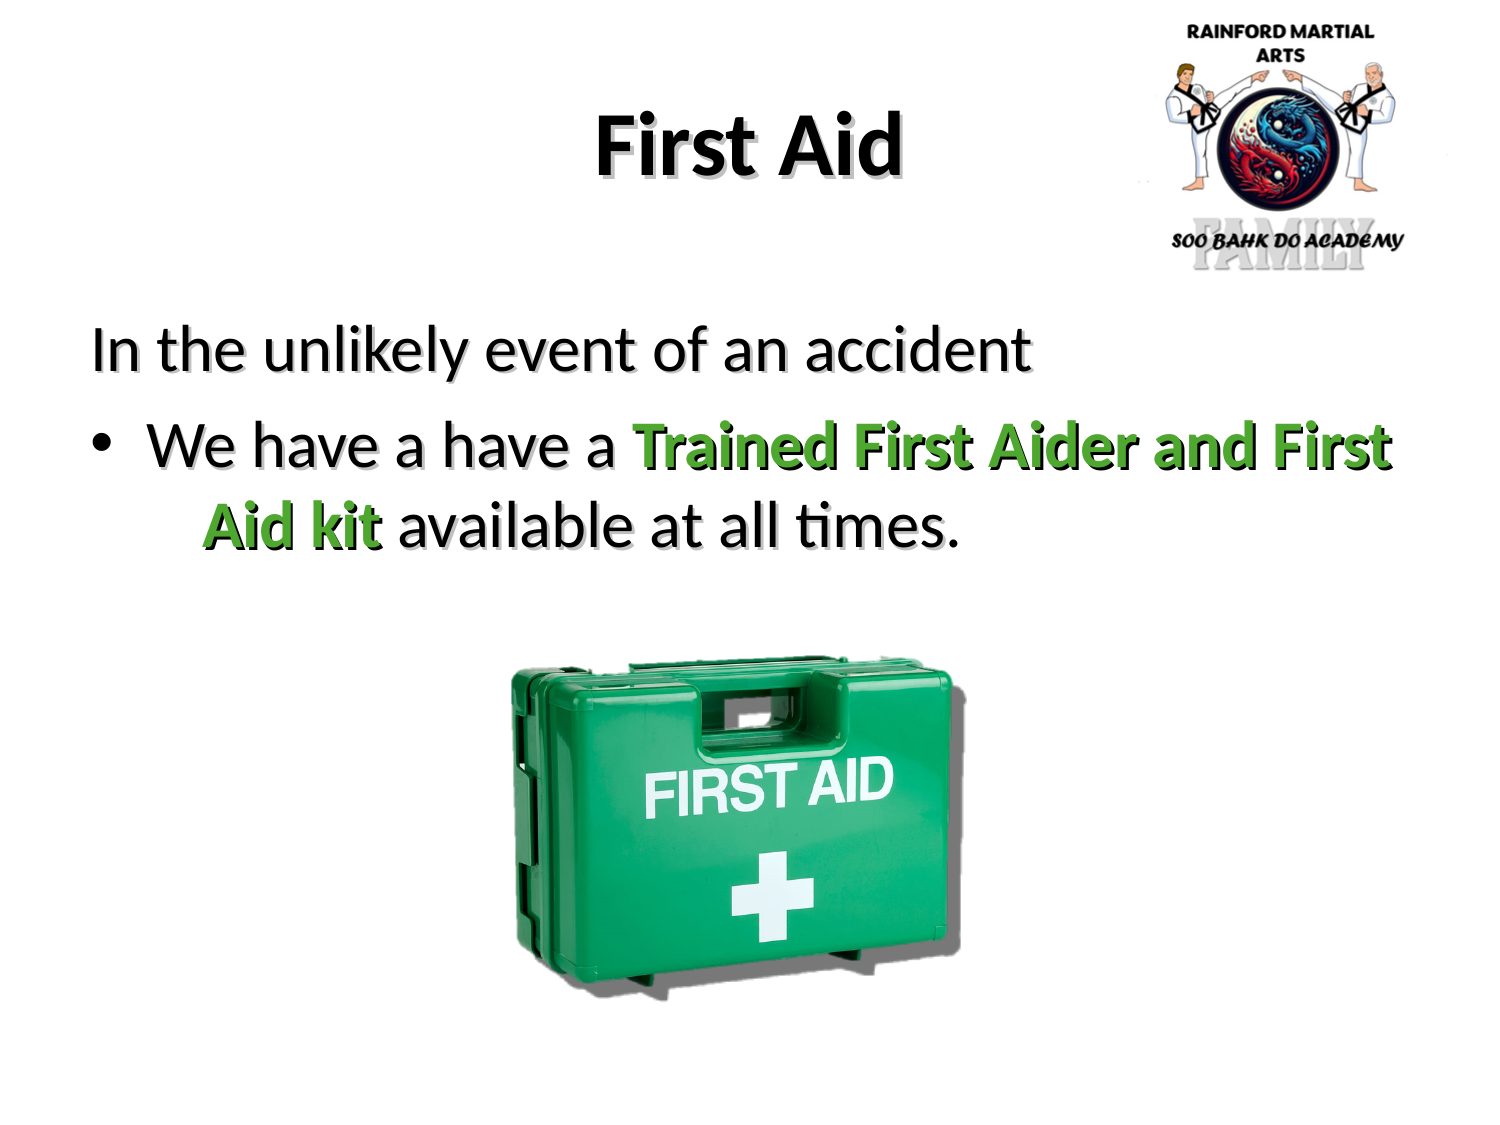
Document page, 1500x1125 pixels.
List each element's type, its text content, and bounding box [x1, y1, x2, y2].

picture [1097, 10, 1469, 275]
list In the unlikely event of an accident We have a have a Trained First Aider and First Aid kit available at all times. [75, 296, 1426, 1040]
picture [396, 492, 1043, 1125]
title First Aid [75, 45, 1097, 233]
